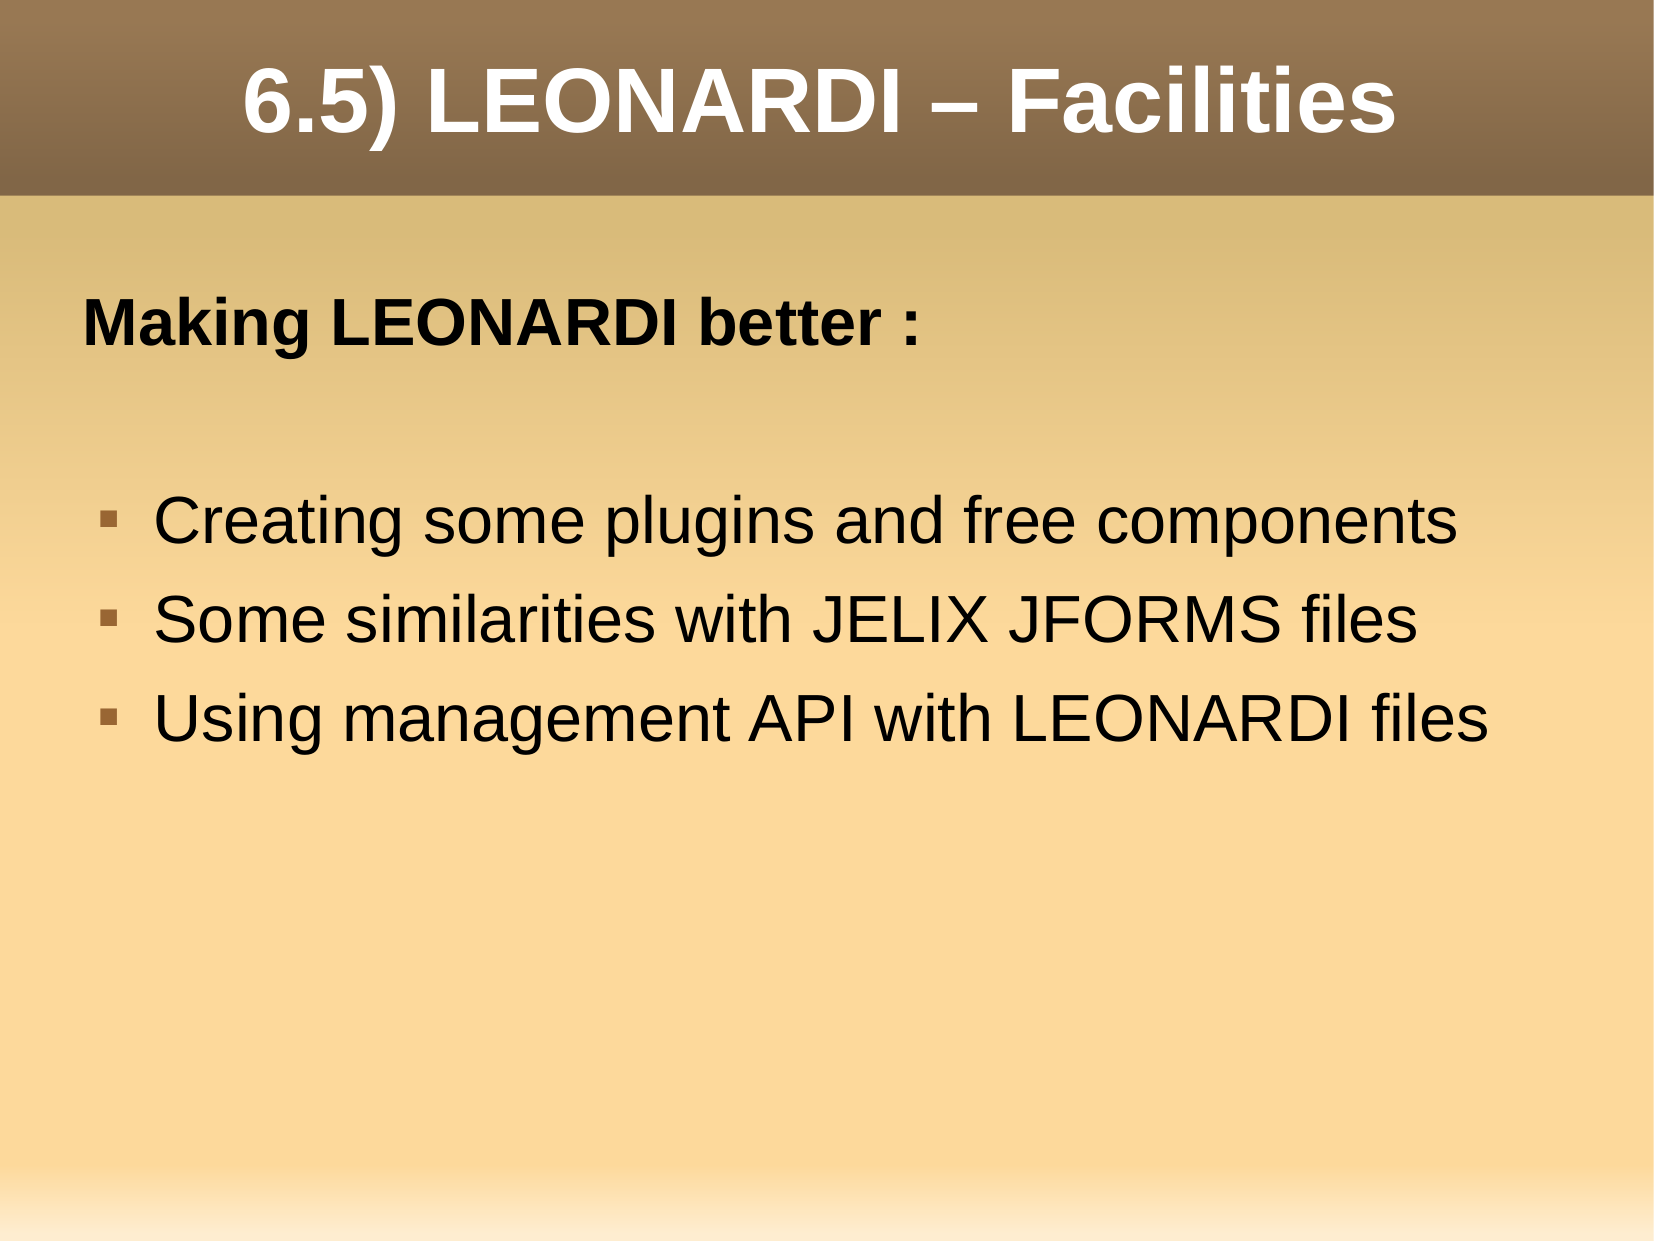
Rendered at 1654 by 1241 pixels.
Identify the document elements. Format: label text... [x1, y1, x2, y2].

title 6.5) LEONARDI – Facilities [76, 7, 1565, 200]
picture [0, 0, 1654, 1241]
list Making LEONARDI better : Creating some plugins and free components Some similarities with JELIX JFORMS files Using management API with LEONARDI files [82, 290, 1571, 1094]
